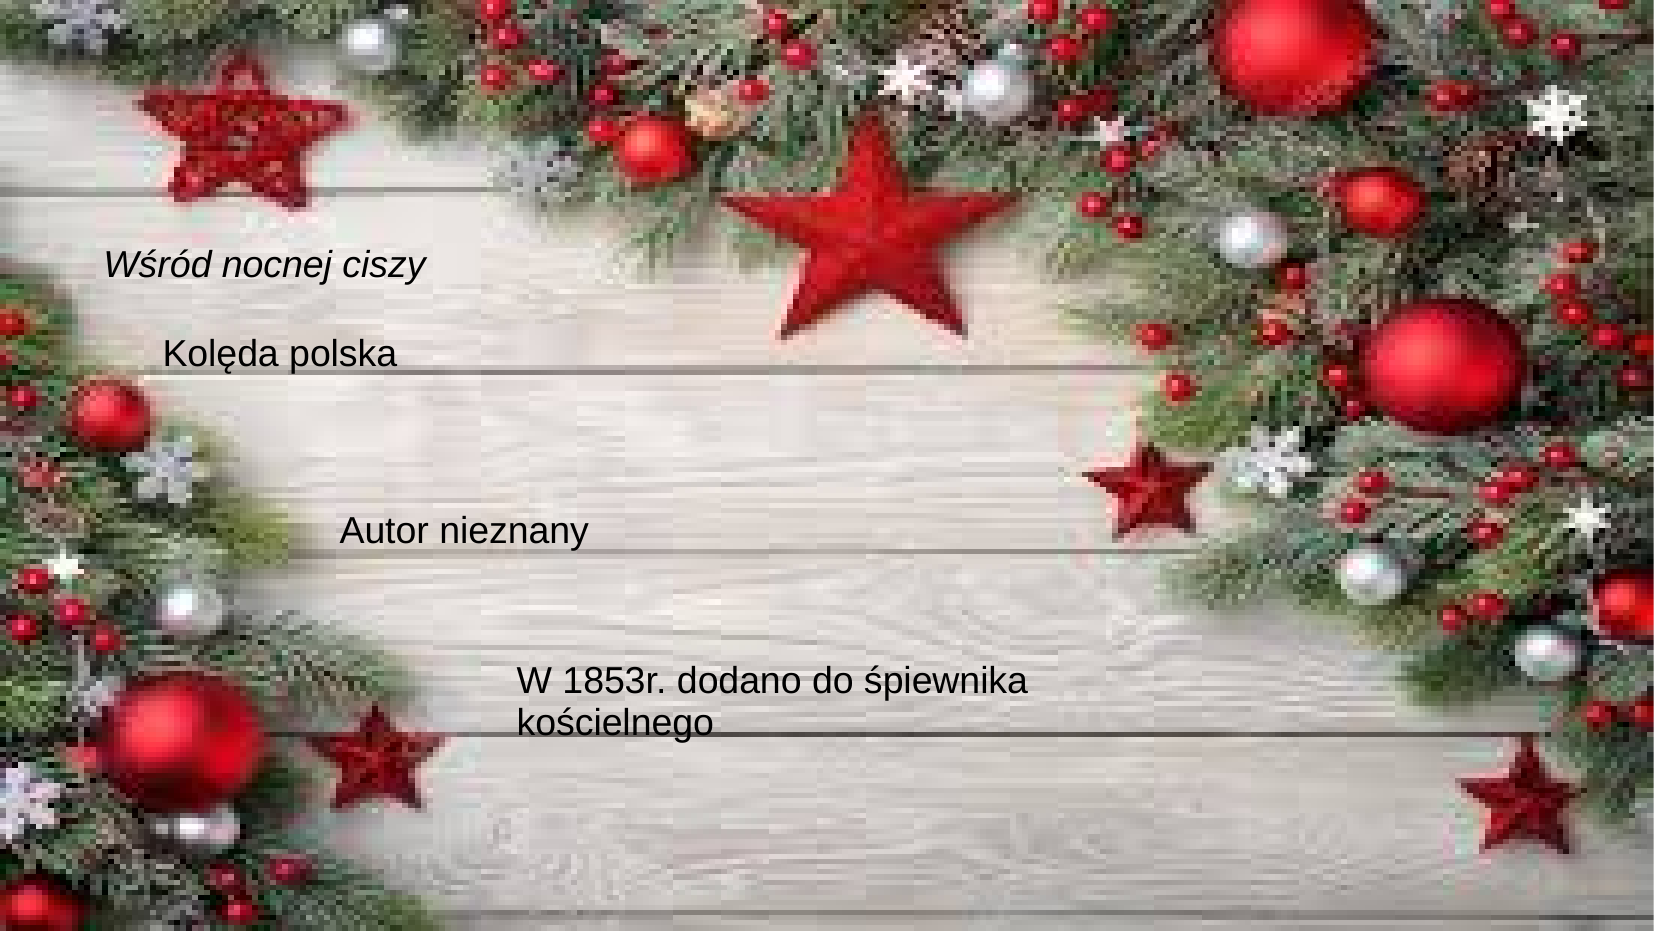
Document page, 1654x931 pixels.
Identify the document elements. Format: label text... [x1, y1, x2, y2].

text_box Autor nieznany [324, 501, 1063, 559]
text_box Wśród nocnej ciszy [88, 236, 445, 295]
picture [0, 0, 1654, 931]
text_box W 1853r. dodano do śpiewnika kościelnego [501, 651, 1044, 751]
text_box Kolęda polska [147, 324, 798, 382]
